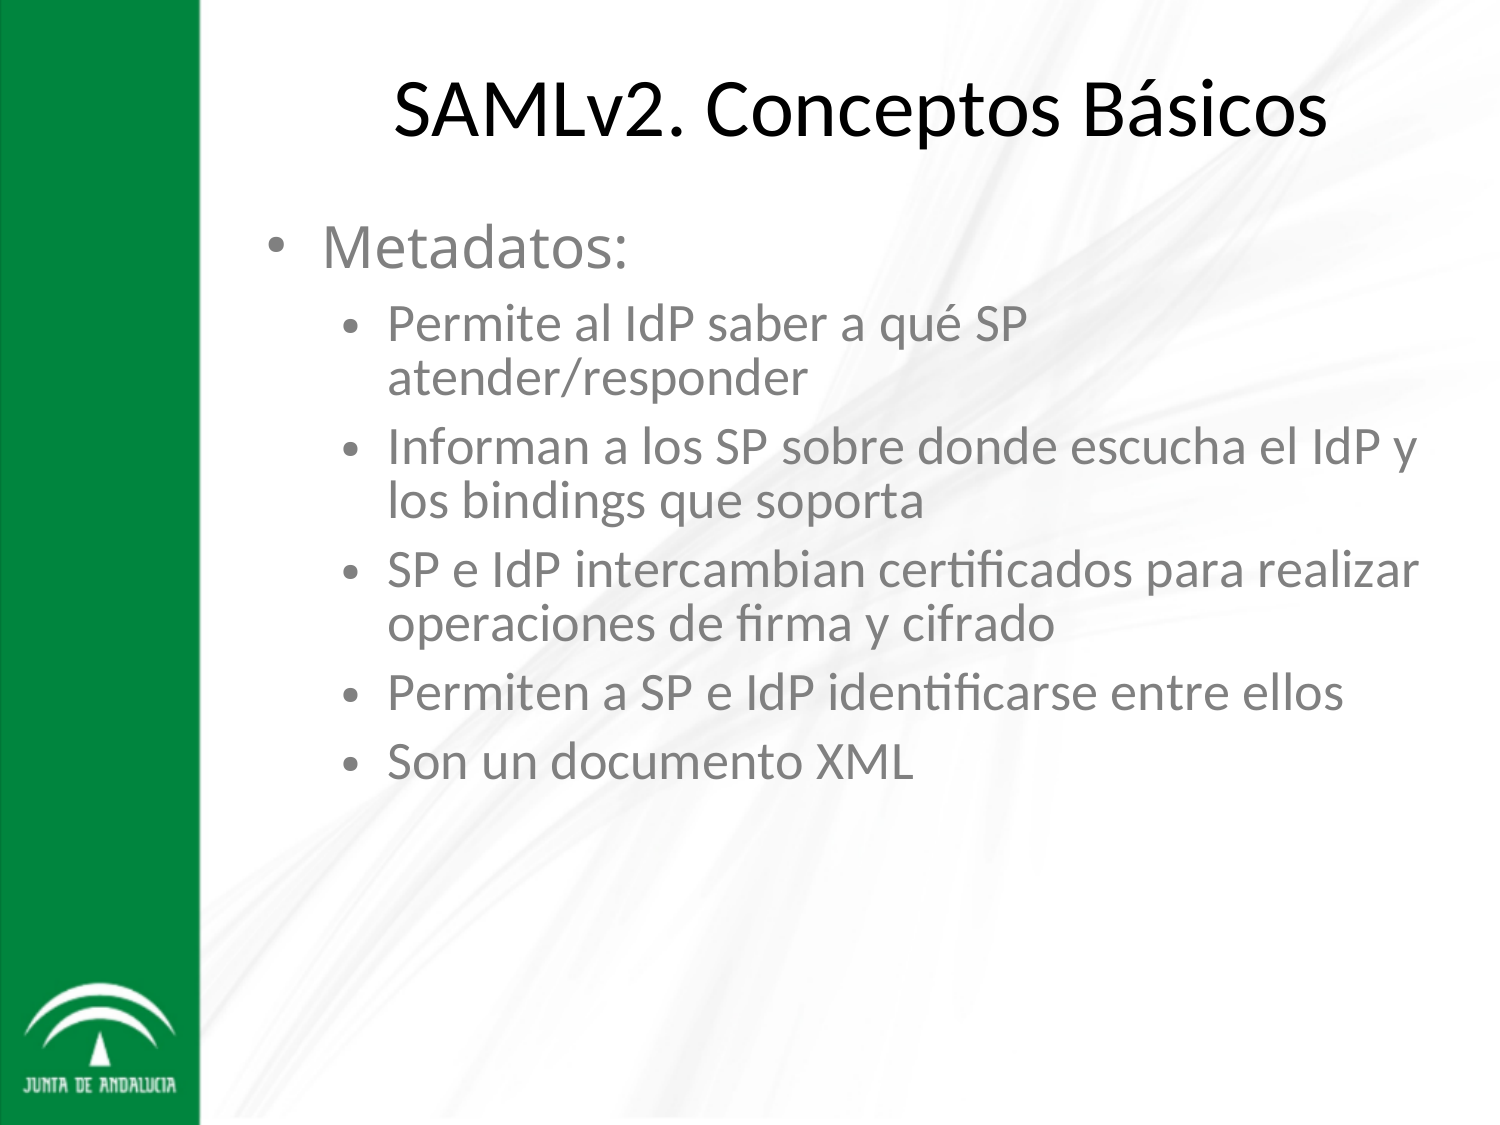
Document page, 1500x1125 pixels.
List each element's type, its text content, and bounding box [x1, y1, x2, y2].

list Metadatos: Permite al IdP saber a qué SP atender/responder Informan a los SP sobre donde escucha el IdP y los bindings que soporta SP e IdP intercambian certificados para realizar operaciones de firma y cifrado Permiten a SP e IdP identificarse entre ellos Son un documento XML [265, 206, 1455, 1004]
picture [0, 0, 1500, 1125]
title SAMLv2. Conceptos Básicos [187, 0, 1500, 233]
